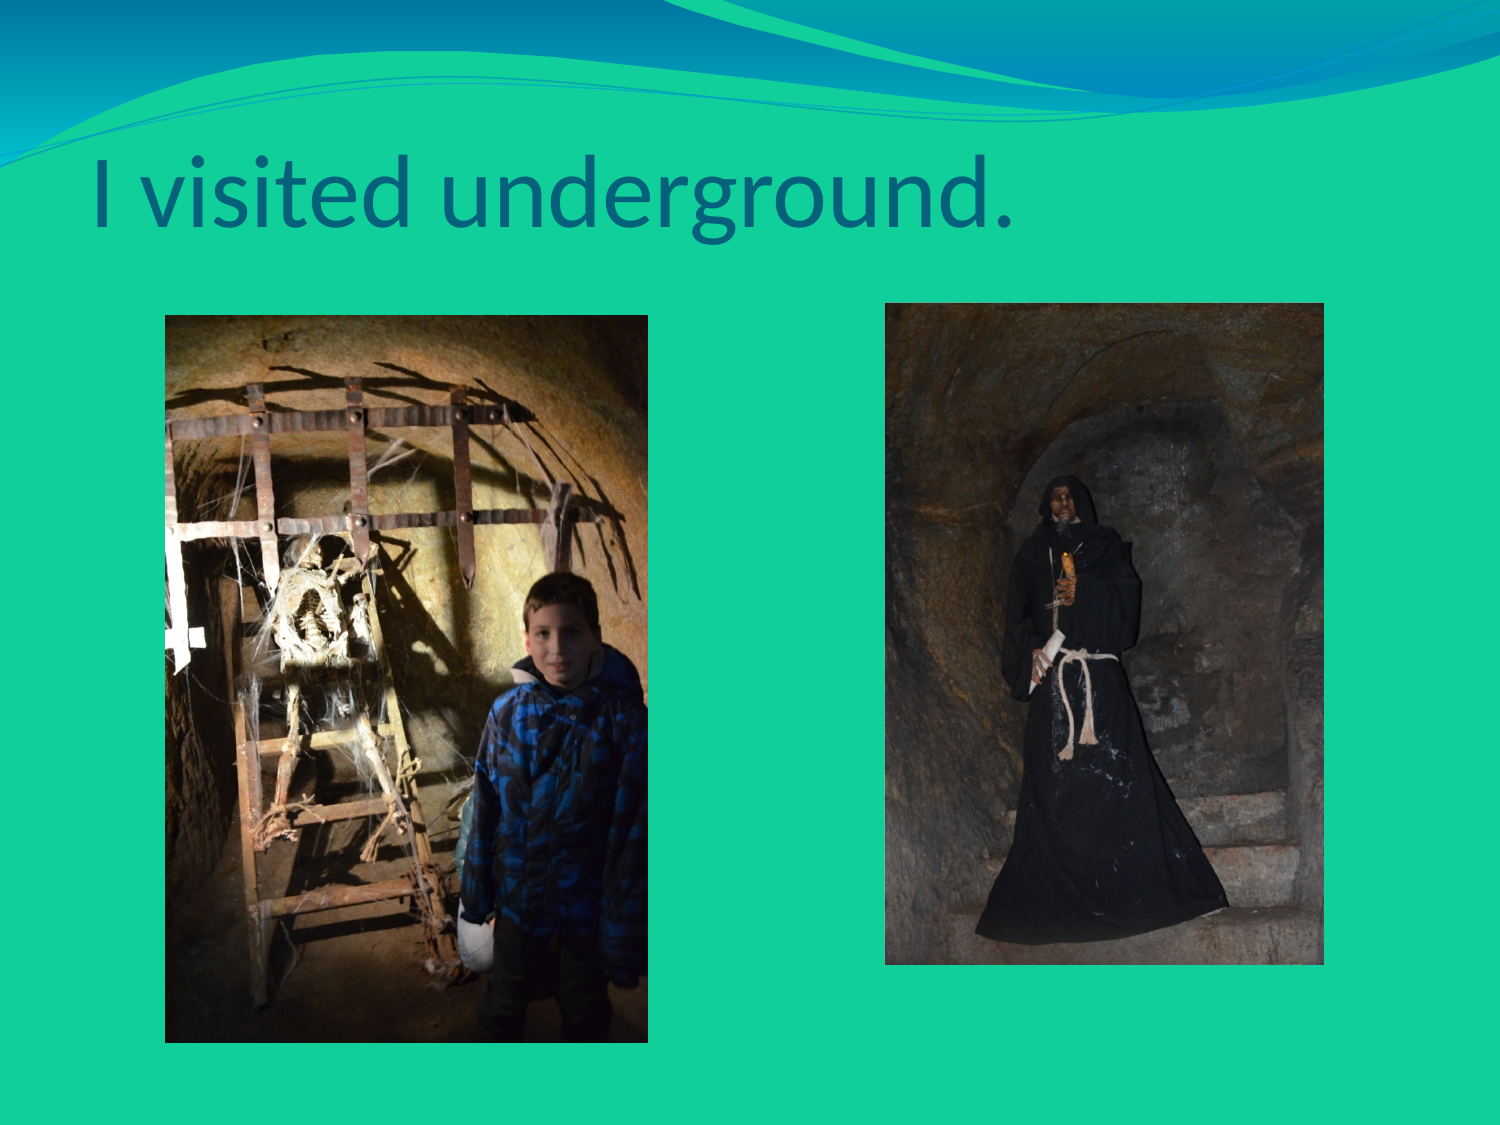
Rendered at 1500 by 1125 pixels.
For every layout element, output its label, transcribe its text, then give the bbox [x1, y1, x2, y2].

title I visited underground. [75, 115, 1425, 303]
picture [645, 91, 680, 95]
picture [747, 100, 781, 104]
picture [884, 302, 1324, 965]
picture [165, 315, 648, 1043]
